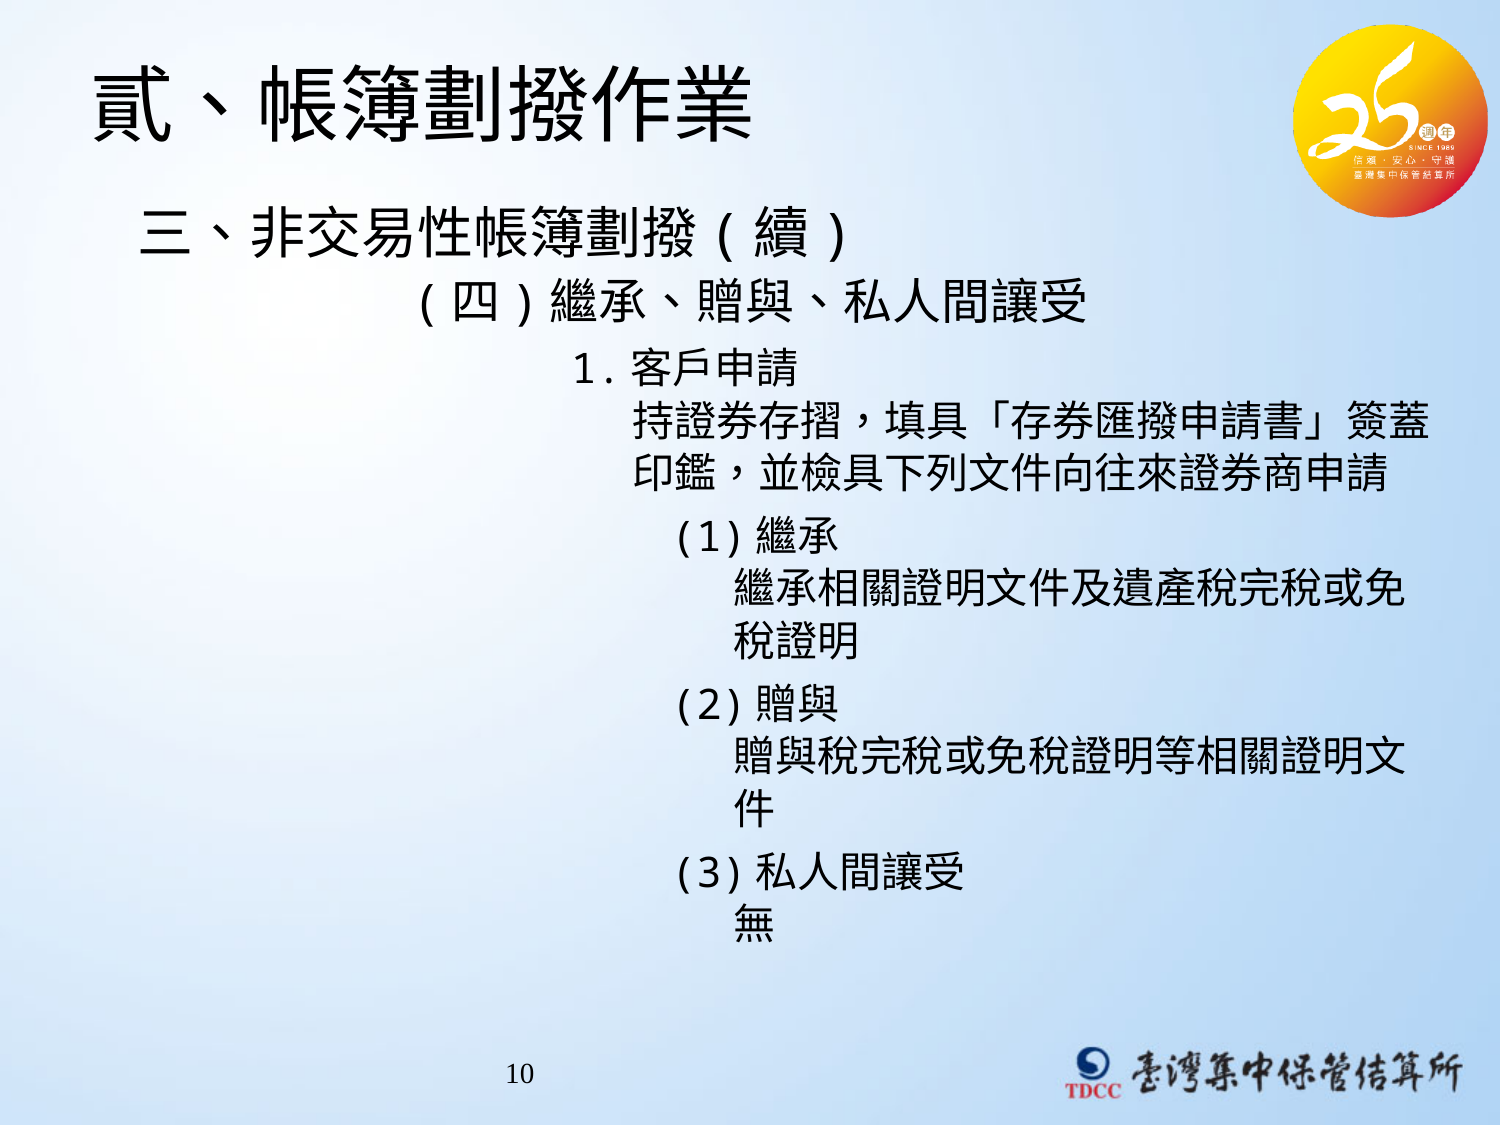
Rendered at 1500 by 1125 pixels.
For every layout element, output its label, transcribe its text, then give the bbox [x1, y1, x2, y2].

list 三、非交易性帳簿劃撥(續) (四)繼承、贈與、私人間讓受 1.客戶申請 持證券存摺，填具「存券匯撥申請書」簽蓋印鑑，並檢具下列文件向往來證券商申請 (1)繼承 繼承相關證明文件及遺產稅完稅或免稅證明 (2)贈與 贈與稅完稅或免稅證明等相關證明文件 (3)私人間讓受 無 [75, 195, 1447, 993]
text_box [490, 1046, 841, 1125]
title 貳、帳簿劃撥作業 [75, 45, 1426, 173]
